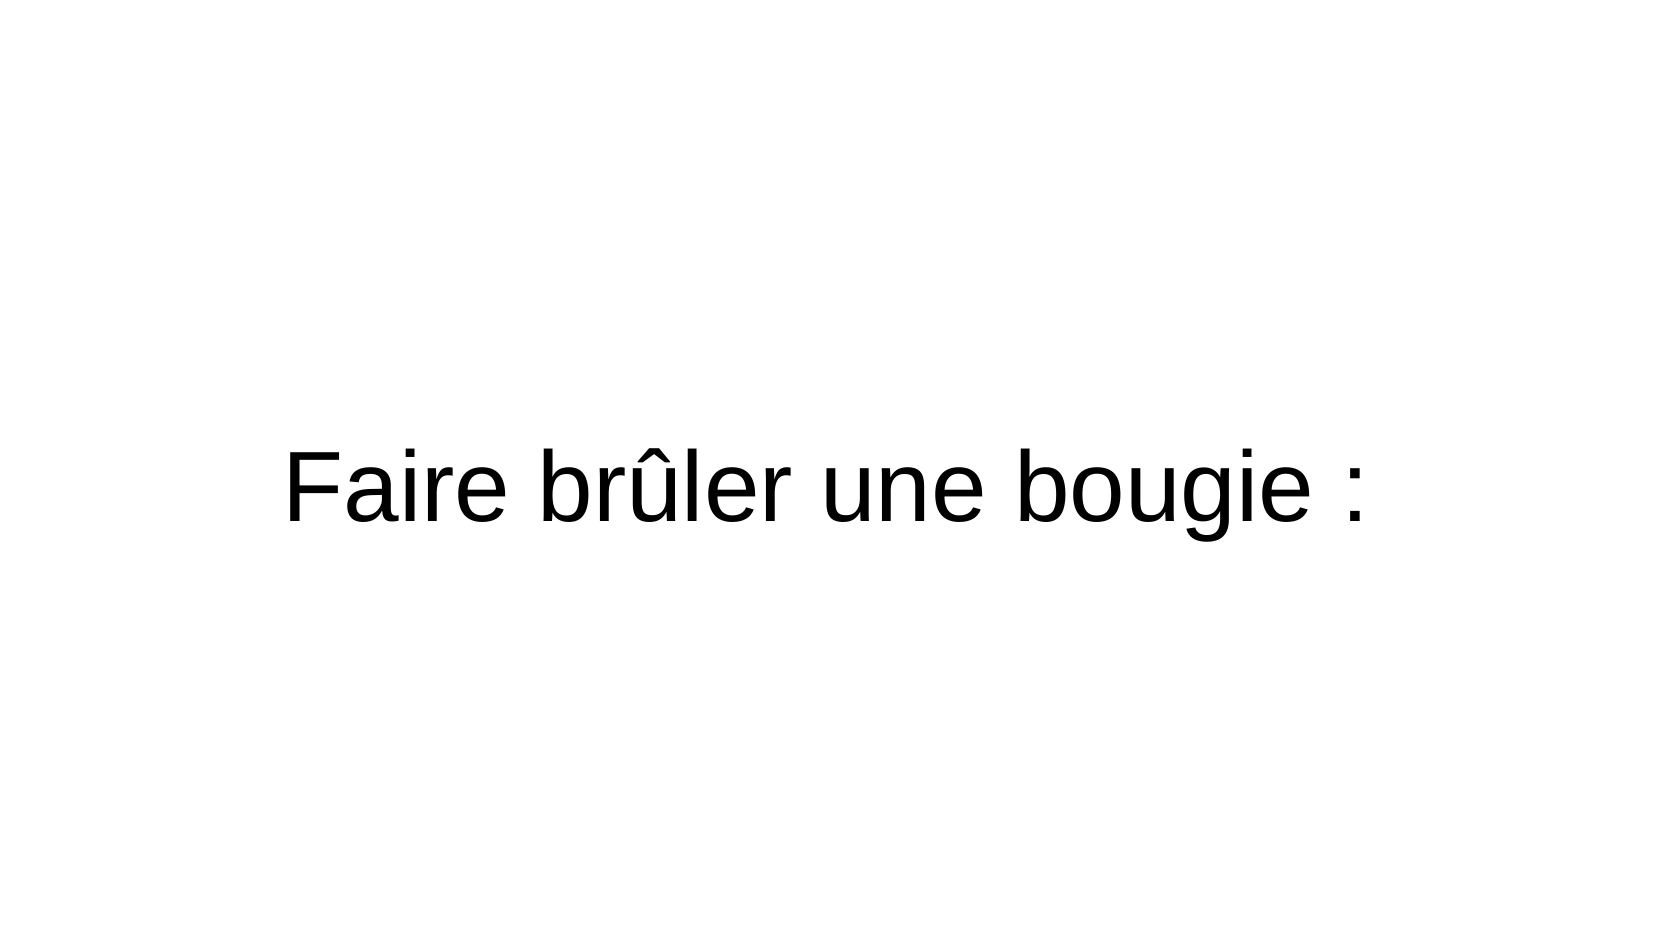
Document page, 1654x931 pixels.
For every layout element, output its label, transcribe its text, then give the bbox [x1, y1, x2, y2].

subtitle Faire brûler une bougie : [82, 217, 1571, 758]
